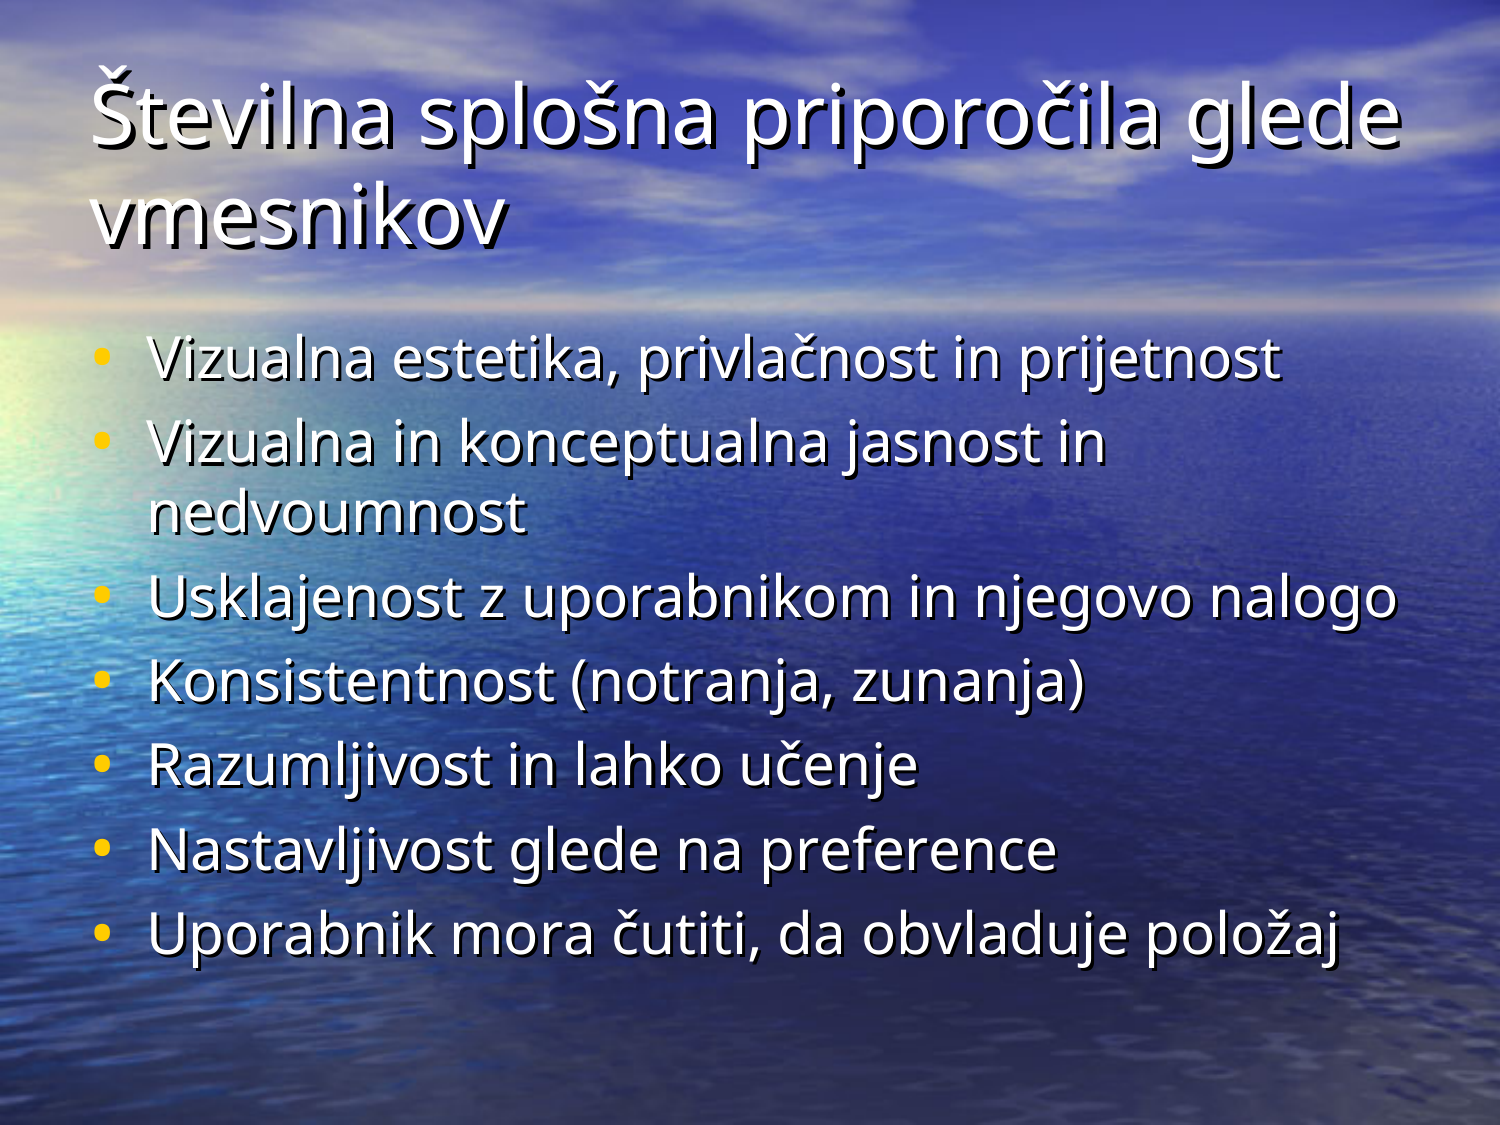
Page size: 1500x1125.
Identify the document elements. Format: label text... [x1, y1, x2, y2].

list Vizualna estetika, privlačnost in prijetnost Vizualna in konceptualna jasnost in nedvoumnost Usklajenost z uporabnikom in njegovo nalogo Konsistentnost (notranja, zunanja) Razumljivost in lahko učenje Nastavljivost glede na preference Uporabnik mora čutiti, da obvladuje položaj [75, 312, 1426, 1007]
title Številna splošna priporočila glede vmesnikov [75, 47, 1426, 276]
picture [0, 0, 1500, 1125]
